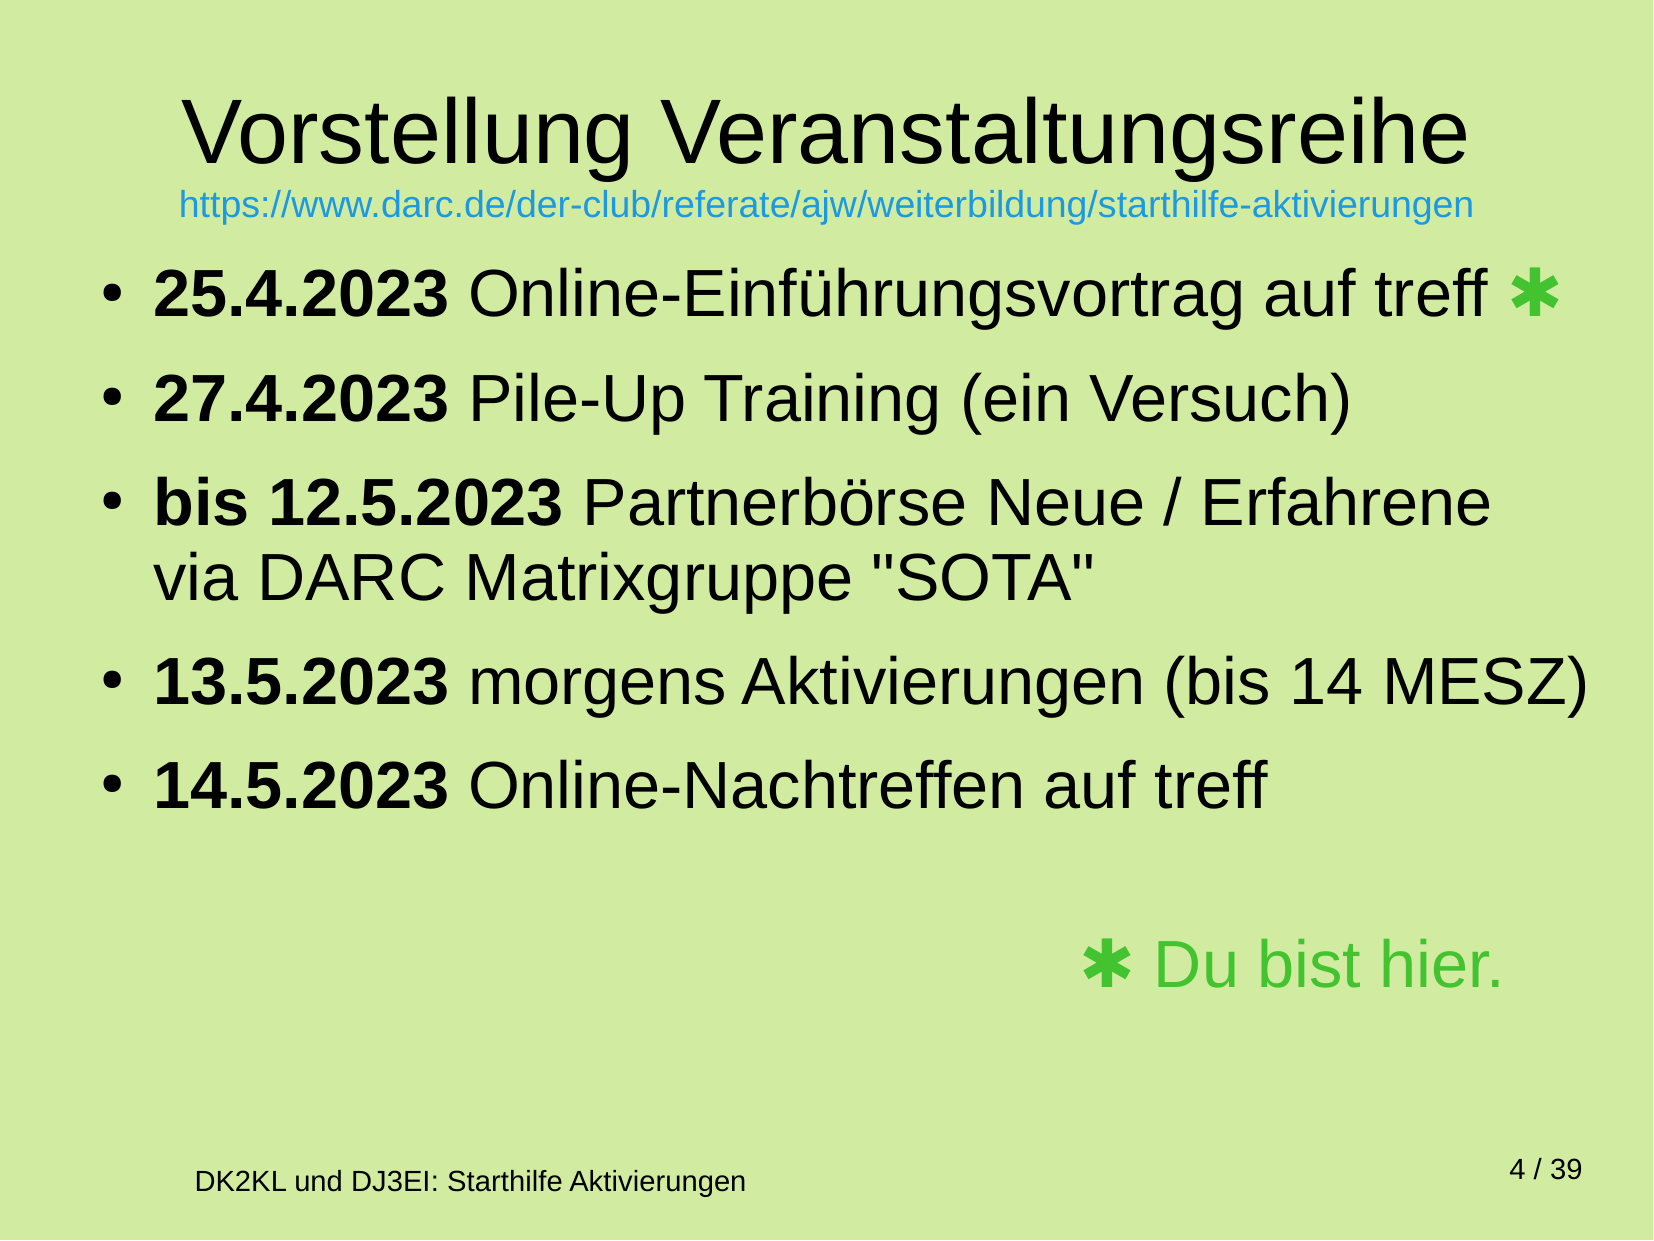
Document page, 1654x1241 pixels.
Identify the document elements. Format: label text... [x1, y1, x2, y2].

title Vorstellung Veranstaltungsreihe https://www.darc.de/der-club/referate/ajw/weiterbildung/starthilfe-aktivierungen [82, 49, 1571, 256]
list 25.4.2023 Online-Einführungsvortrag auf treff ✱ 27.4.2023 Pile-Up Training (ein Versuch) bis 12.5.2023 Partnerbörse Neue / Erfahrene via DARC Matrixgruppe "SOTA" 13.5.2023 morgens Aktivierungen (bis 14 MESZ) 14.5.2023 Online-Nachtreffen auf treff ✱ Du bist hier. [82, 256, 1599, 1040]
